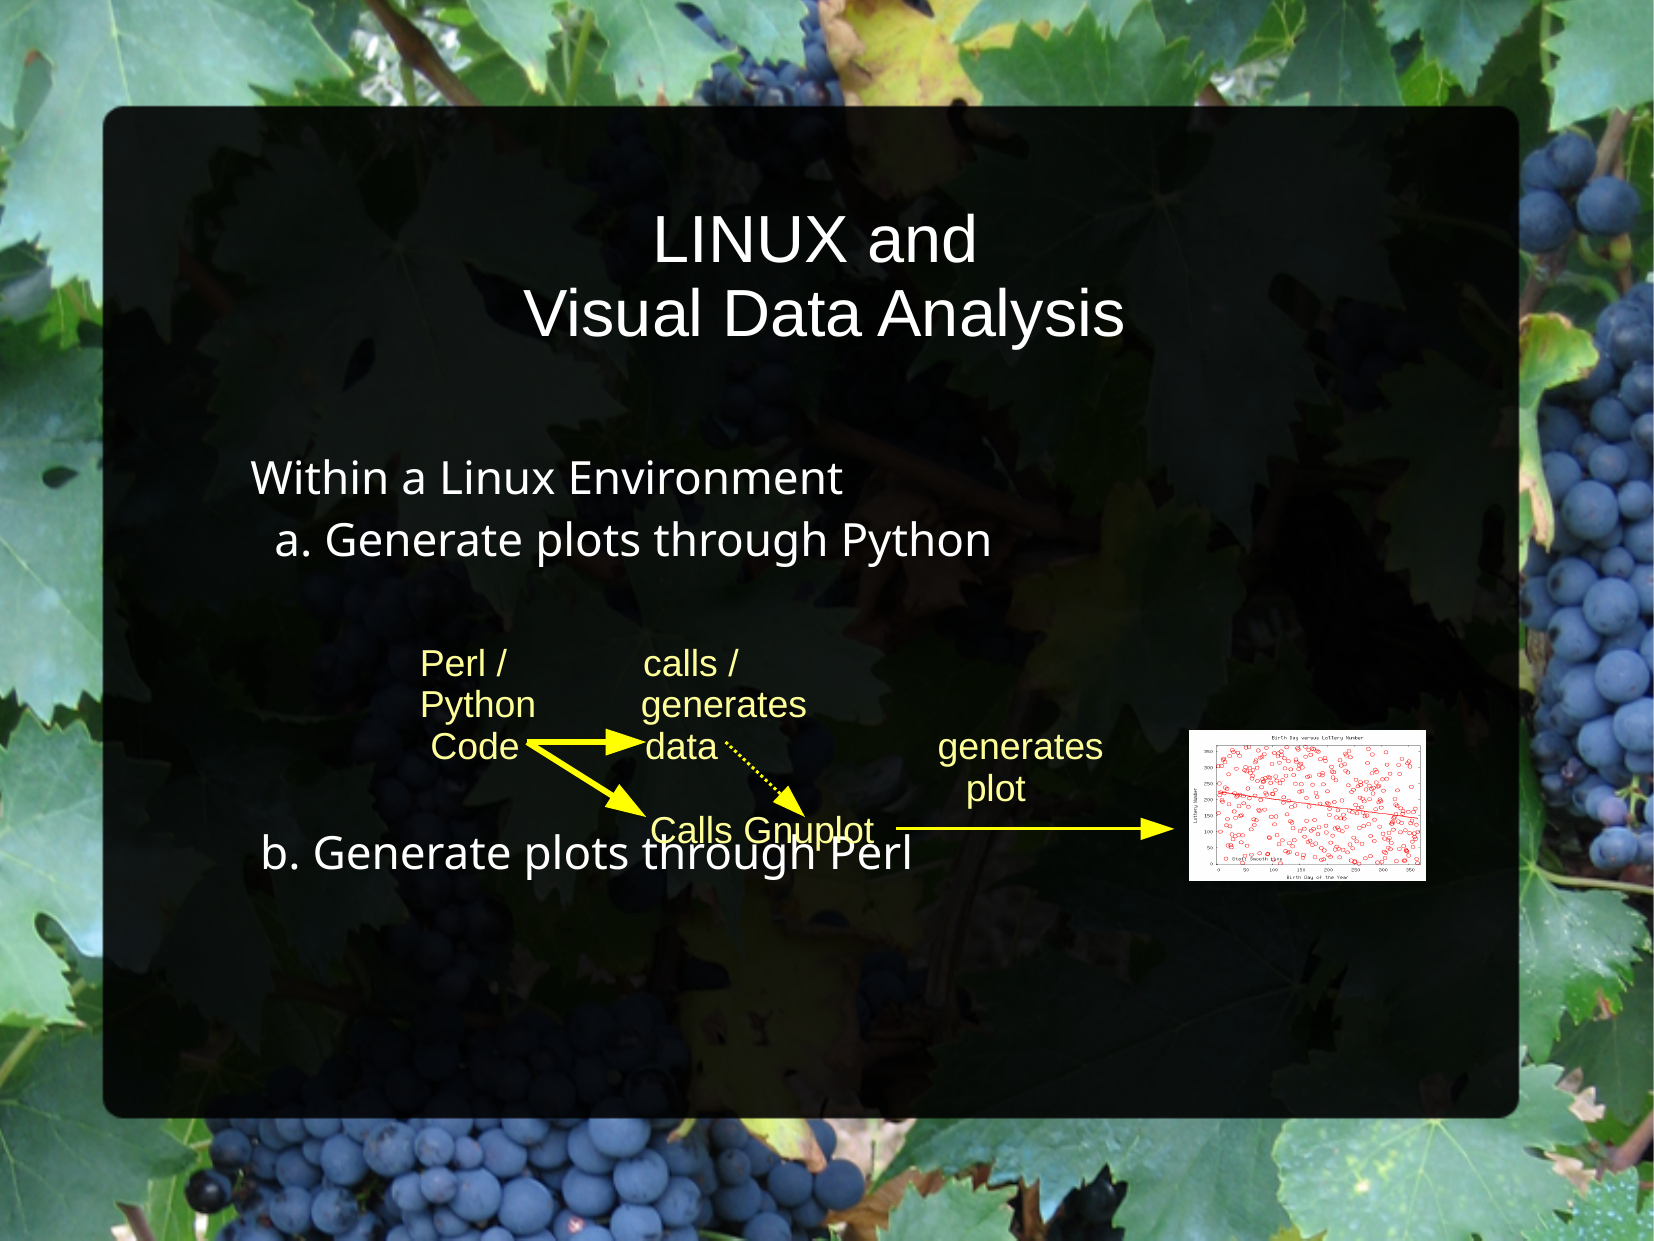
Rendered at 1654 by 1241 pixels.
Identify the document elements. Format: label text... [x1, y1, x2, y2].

text_box Within a Linux Environment a. Generate plots through Python b. Generate plots through Perl [209, 437, 1126, 1043]
title LINUX and Visual Data Analysis [520, 177, 1130, 376]
text_box Perl / calls / Python generates Code data generates plot Calls Gnuplot [405, 634, 1156, 877]
picture [0, 0, 1654, 1241]
